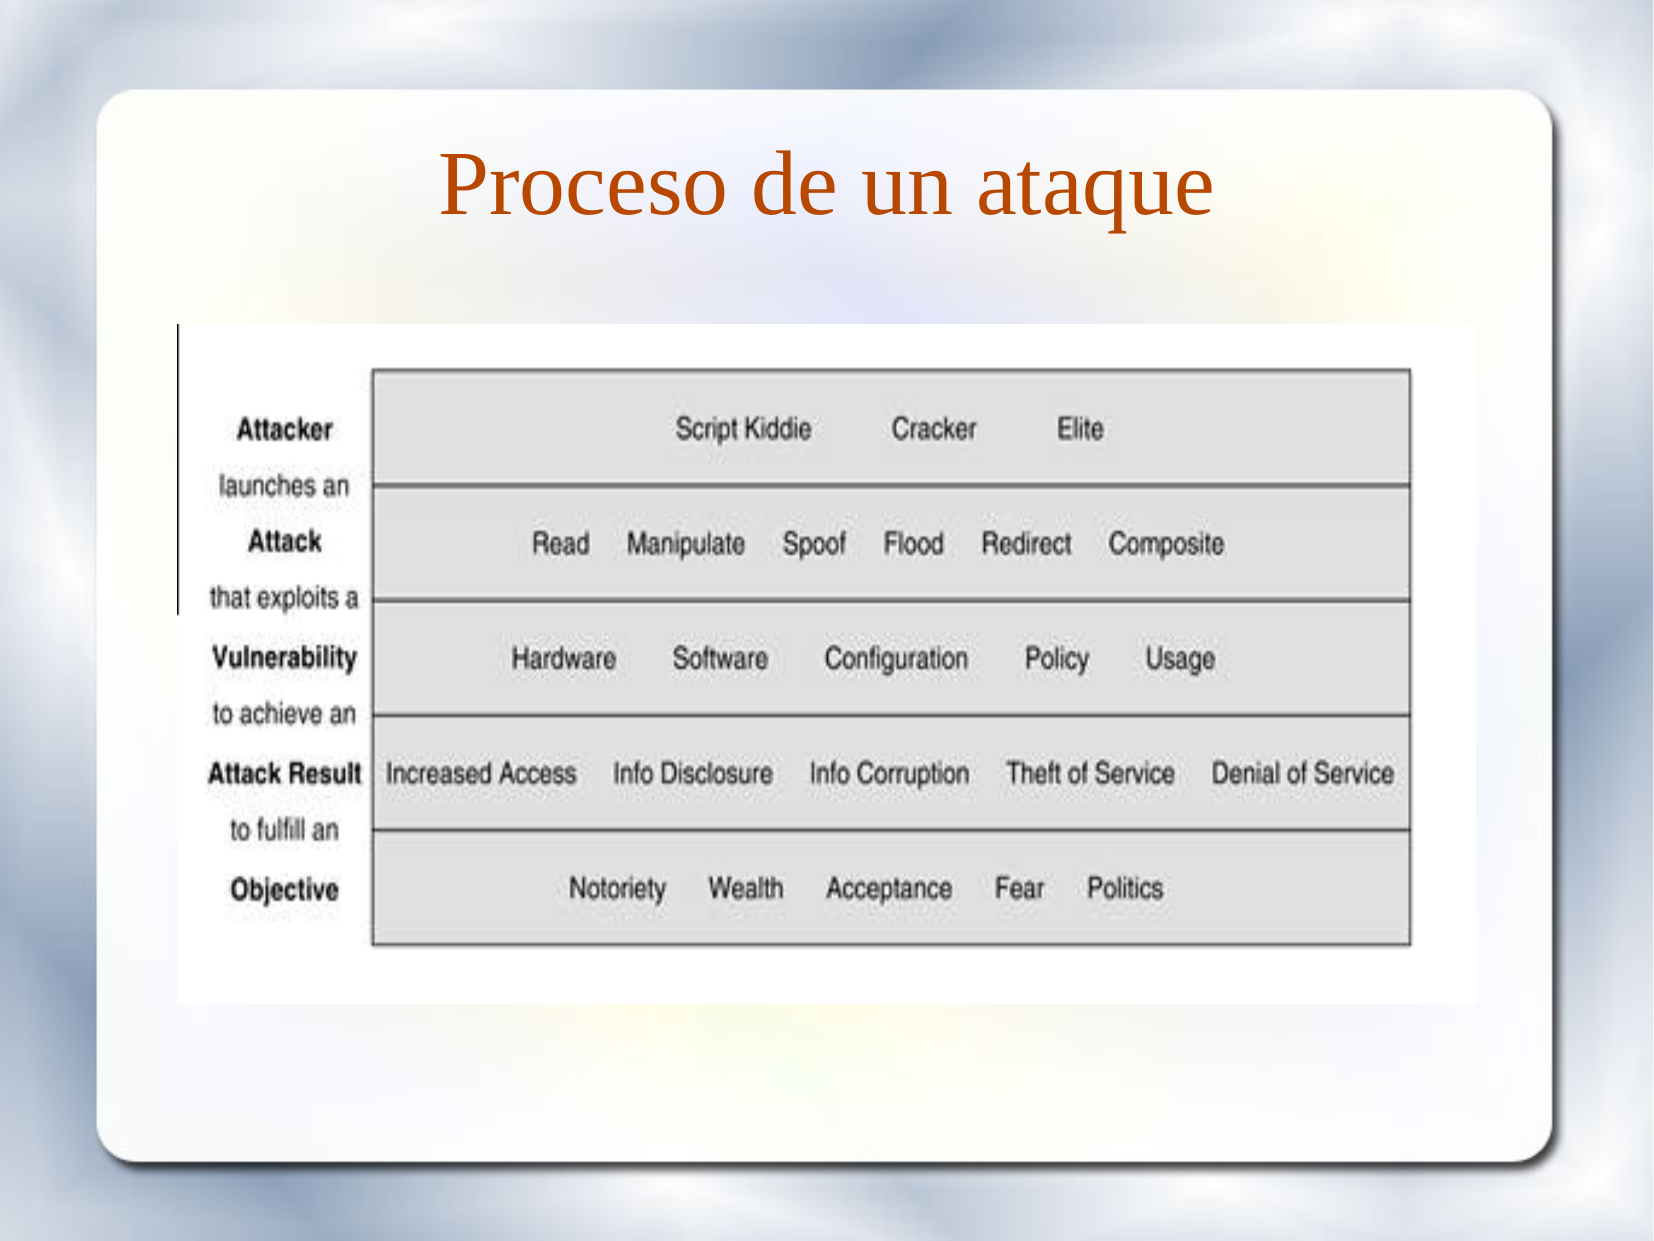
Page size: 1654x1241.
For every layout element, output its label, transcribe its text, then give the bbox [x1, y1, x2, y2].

title Proceso de un ataque [121, 132, 1534, 235]
picture [0, 0, 1654, 1241]
